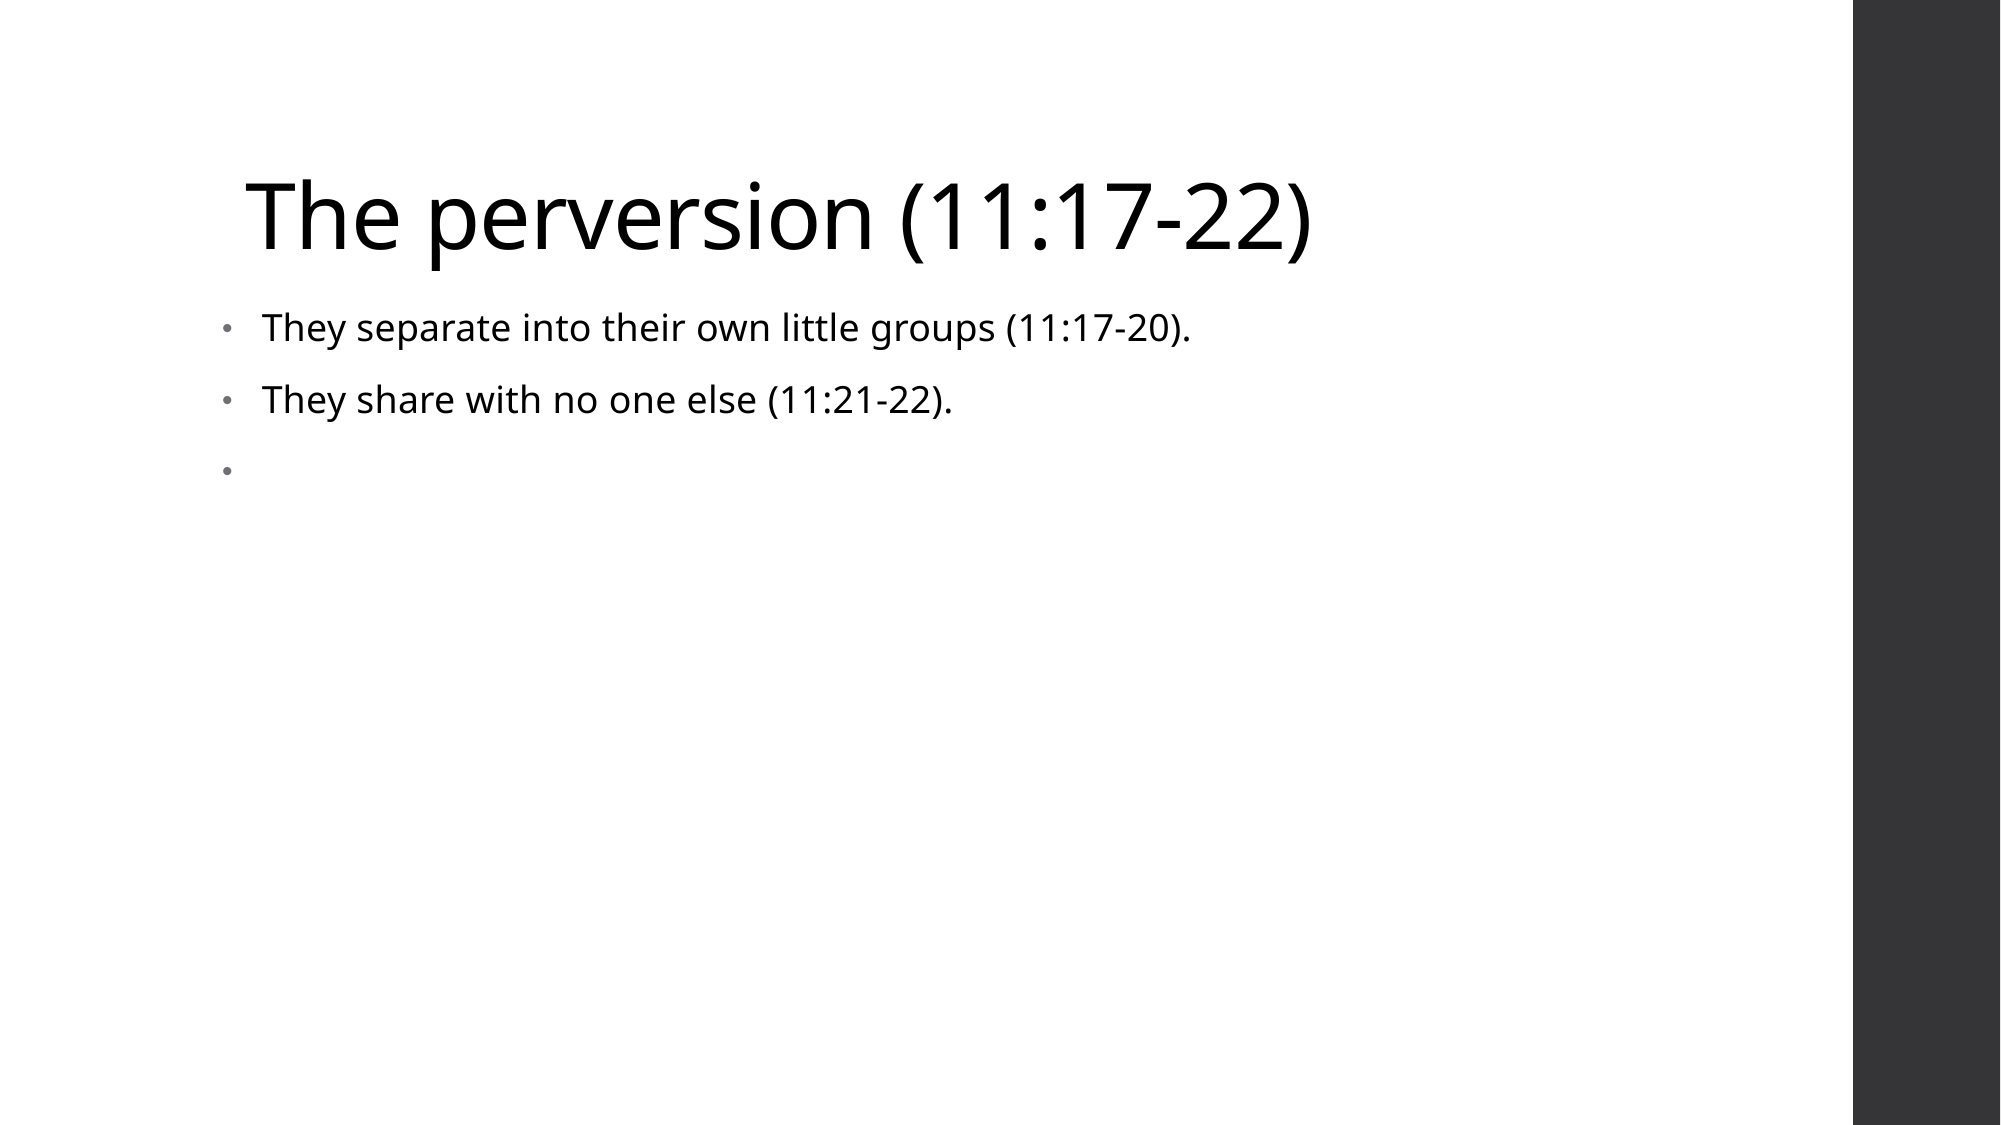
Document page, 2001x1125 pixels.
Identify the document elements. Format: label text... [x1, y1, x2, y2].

title The perversion (11:17-22) [206, 60, 1797, 278]
list They separate into their own little groups (11:17-20). They share with no one else (11:21-22). [206, 299, 1617, 1014]
